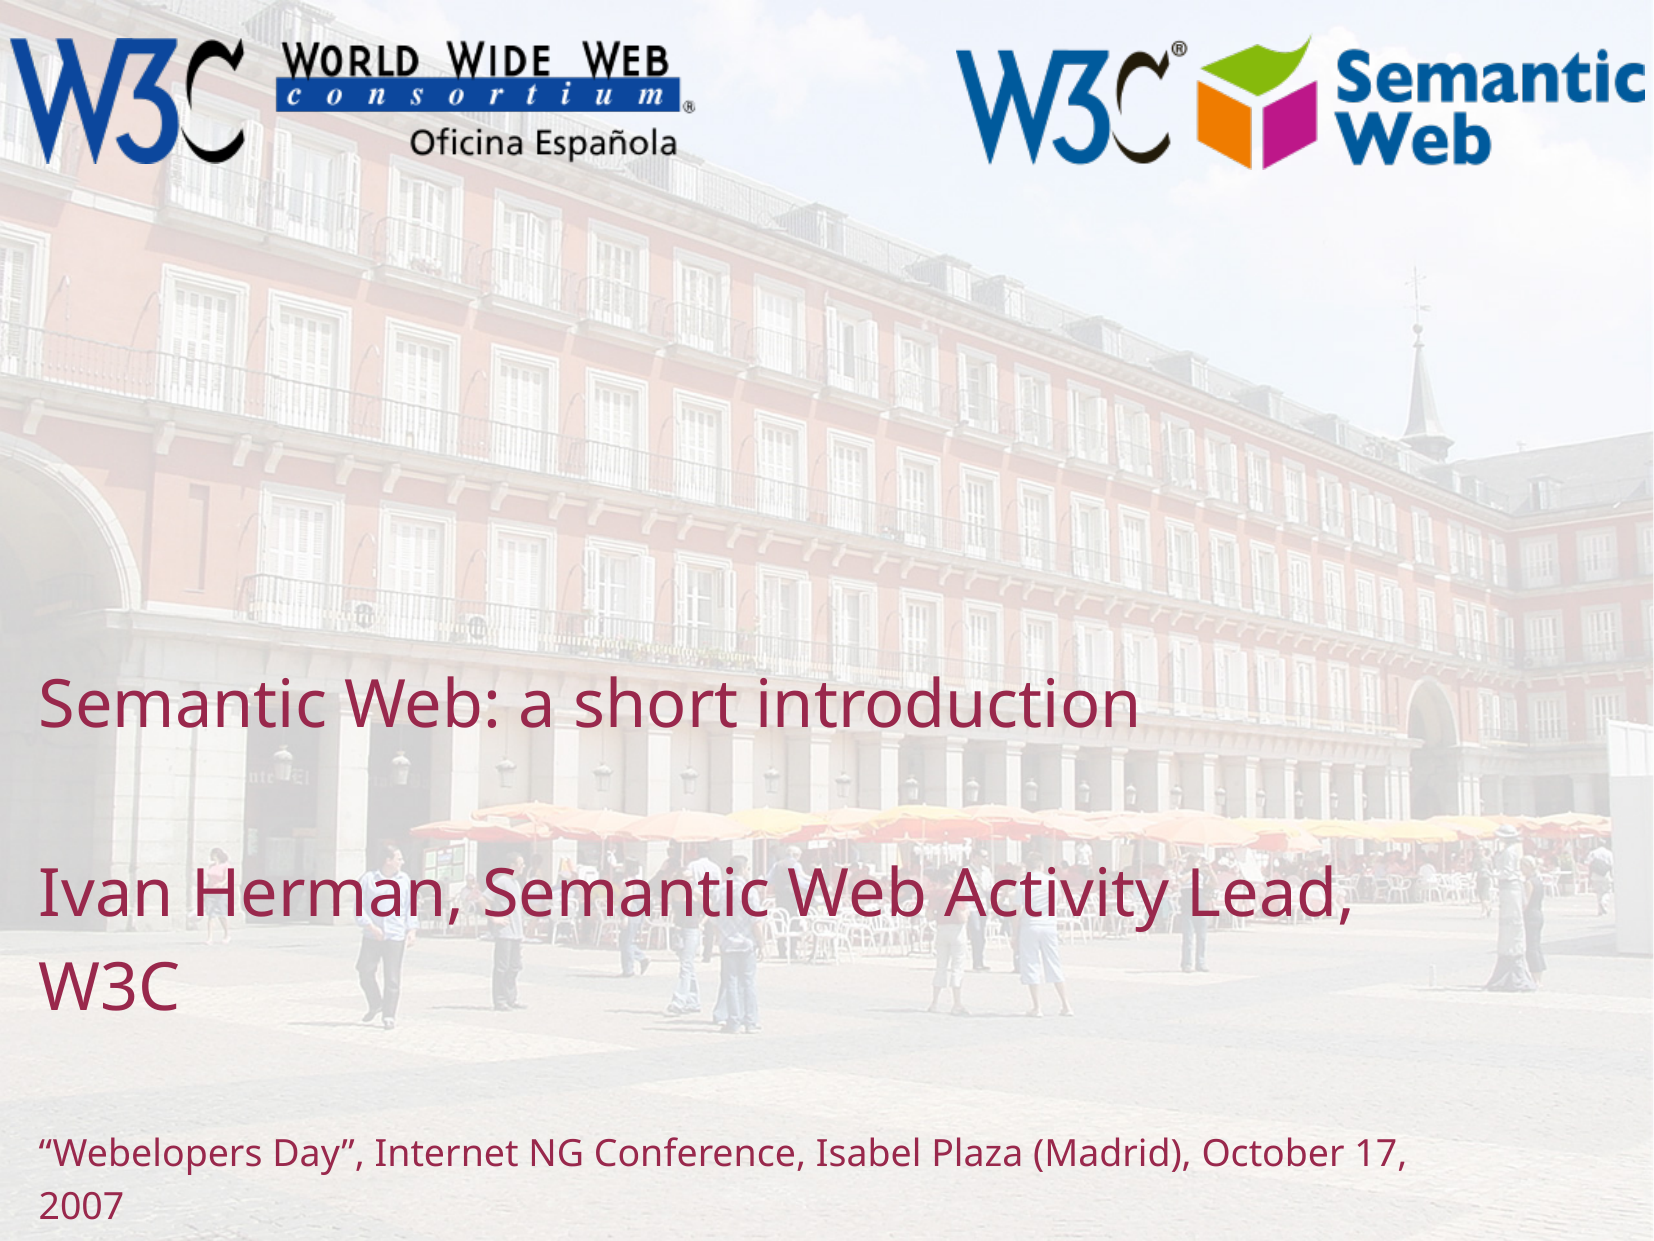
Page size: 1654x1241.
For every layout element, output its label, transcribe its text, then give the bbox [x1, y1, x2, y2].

picture [0, 0, 1654, 1241]
title Semantic Web: a short introduction Ivan Herman, Semantic Web Activity Lead, W3C “Webelopers Day”, Internet NG Conference, Isabel Plaza (Madrid), October 17, 2007 [38, 757, 1504, 1126]
